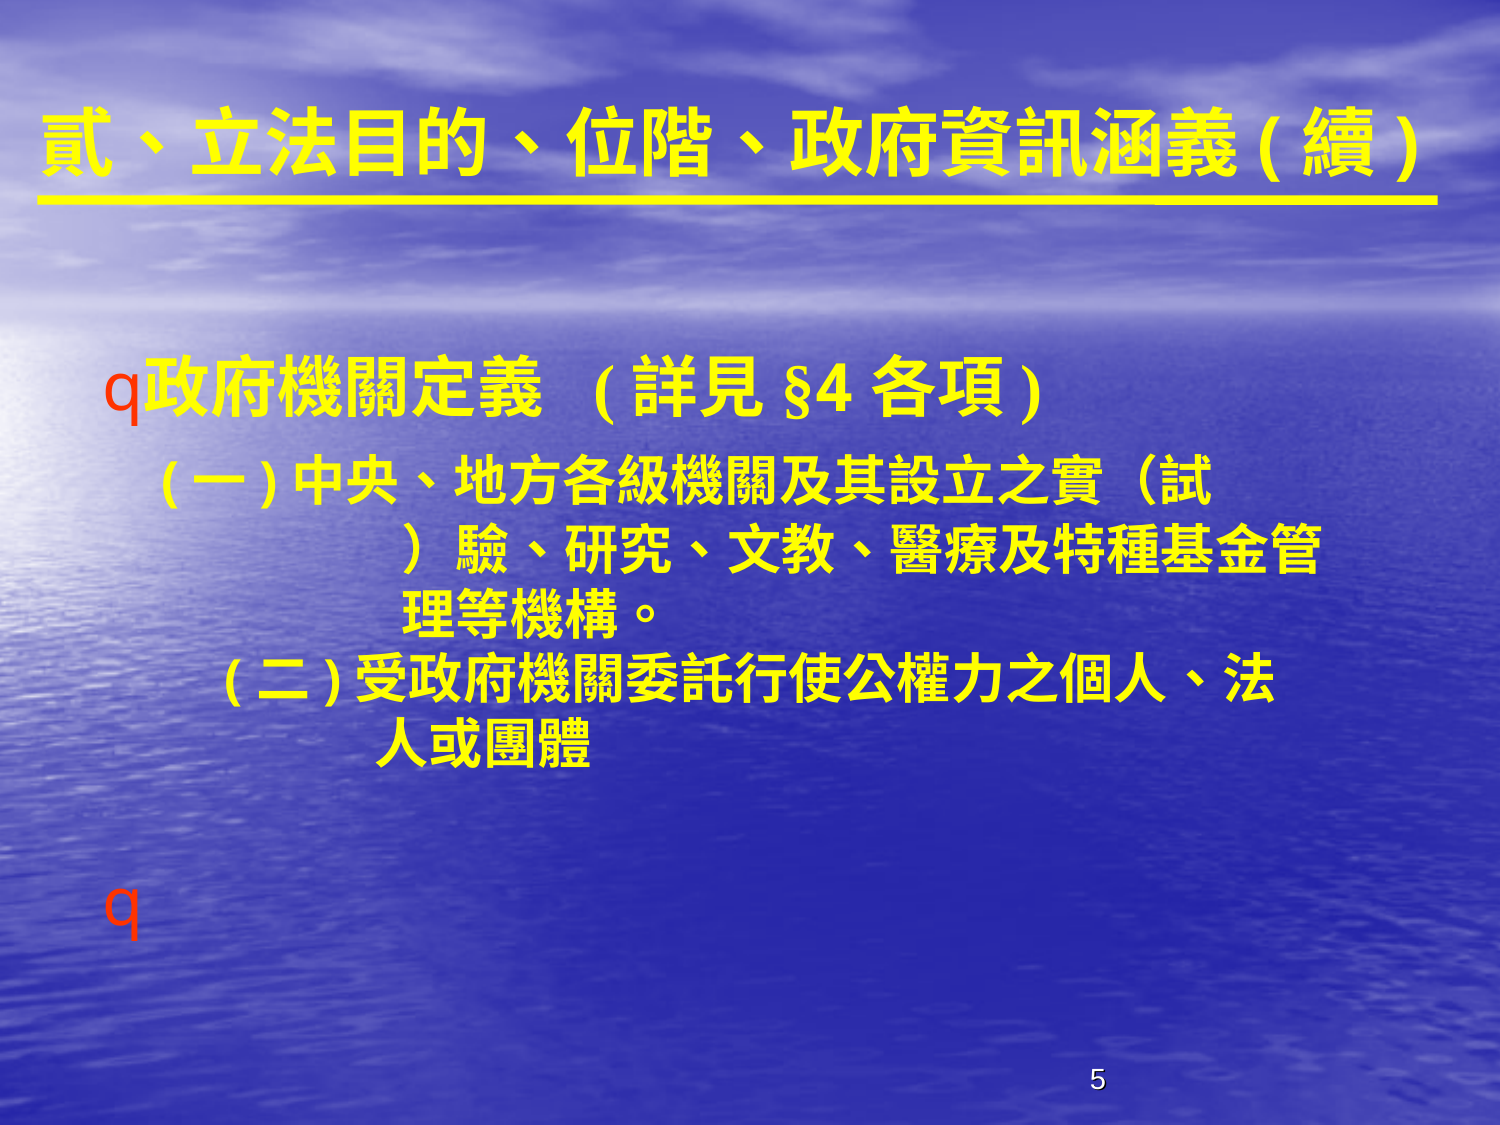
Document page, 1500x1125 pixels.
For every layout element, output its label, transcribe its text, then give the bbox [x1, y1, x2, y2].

text_box 貳、立法目的、位階、政府資訊涵義(續) [24, 87, 1450, 193]
text_box [1074, 1024, 1426, 1103]
text_box 政府機關定義 (詳見§4各項) (一)中央、地方各級機關及其設立之實（試 ）驗、研究、文教、醫療及特種基金管 理等機構。 (二)受政府機關委託行使公權力之個人、法 人或團體 [87, 337, 1451, 943]
